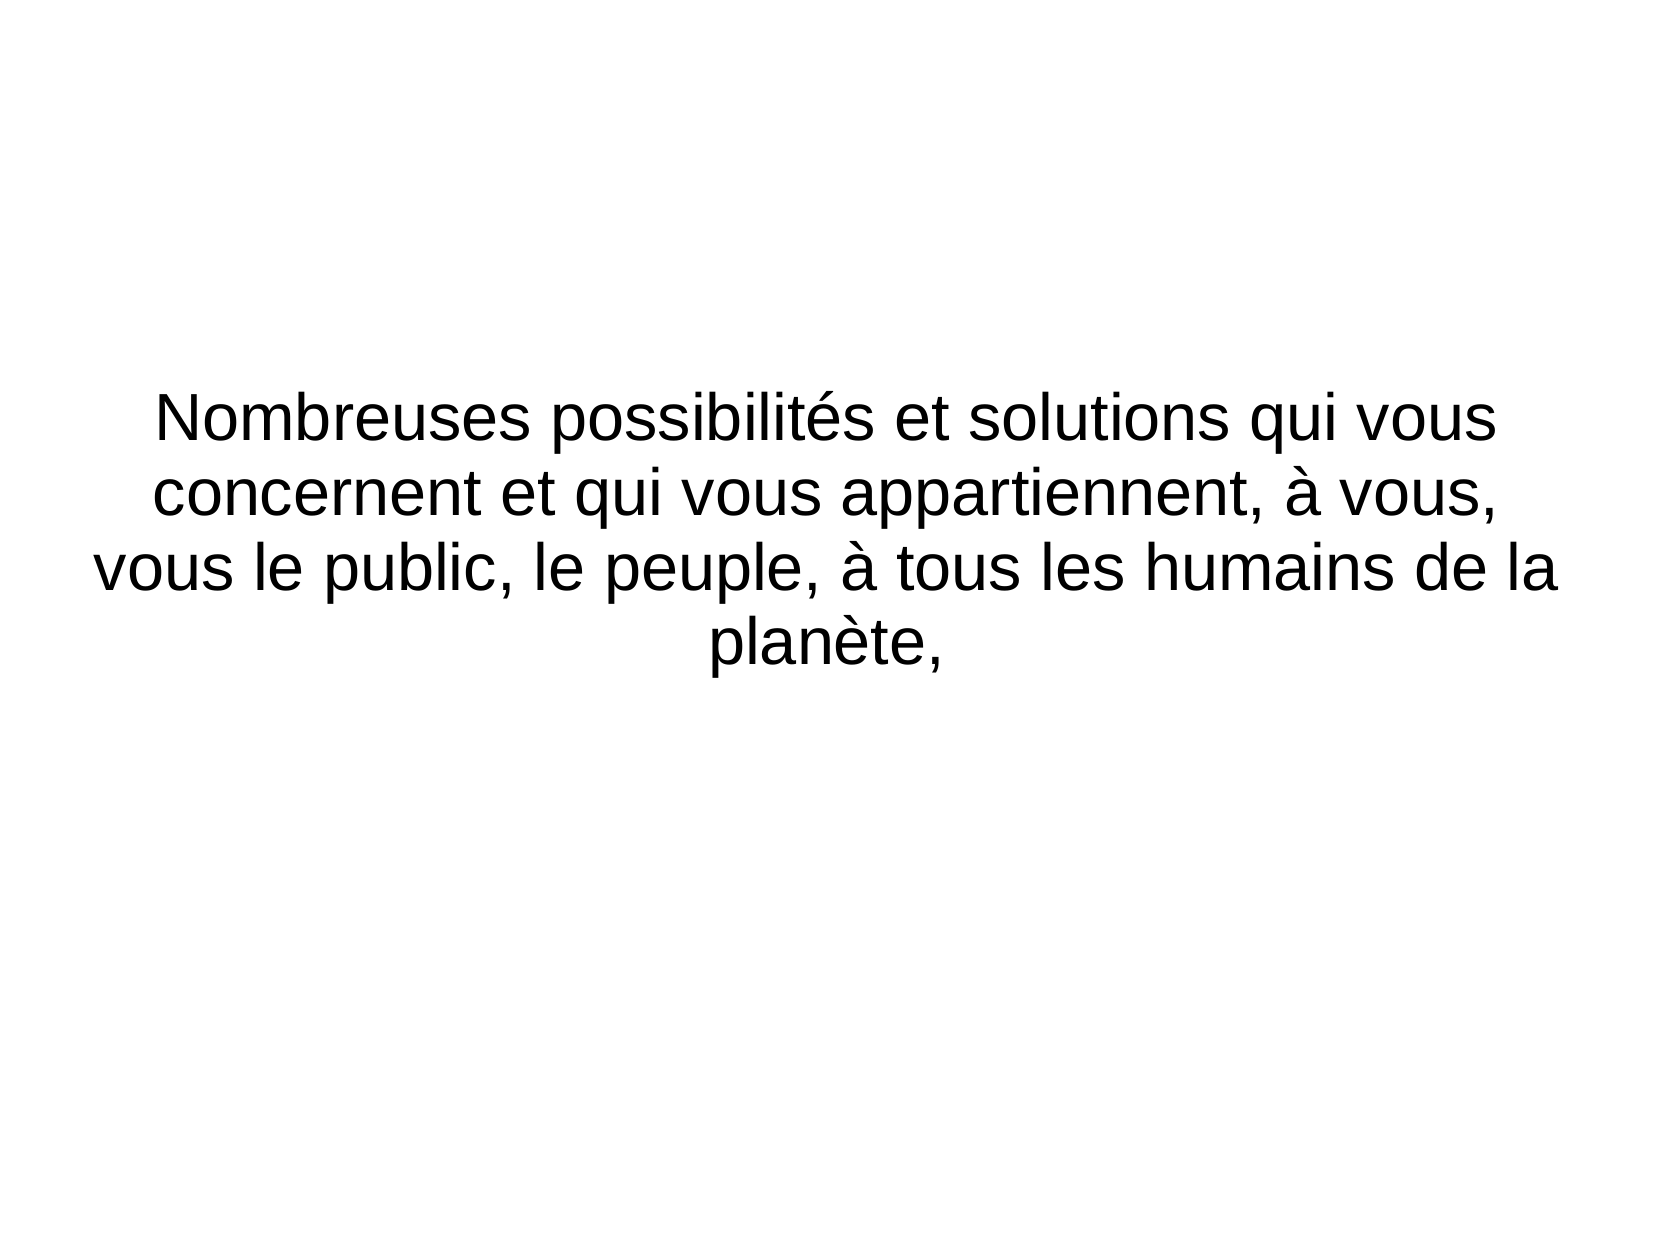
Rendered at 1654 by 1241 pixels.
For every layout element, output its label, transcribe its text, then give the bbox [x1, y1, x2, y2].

subtitle Nombreuses possibilités et solutions qui vous concernent et qui vous appartiennent, à vous, vous le public, le peuple, à tous les humains de la planète, [82, 49, 1571, 1010]
